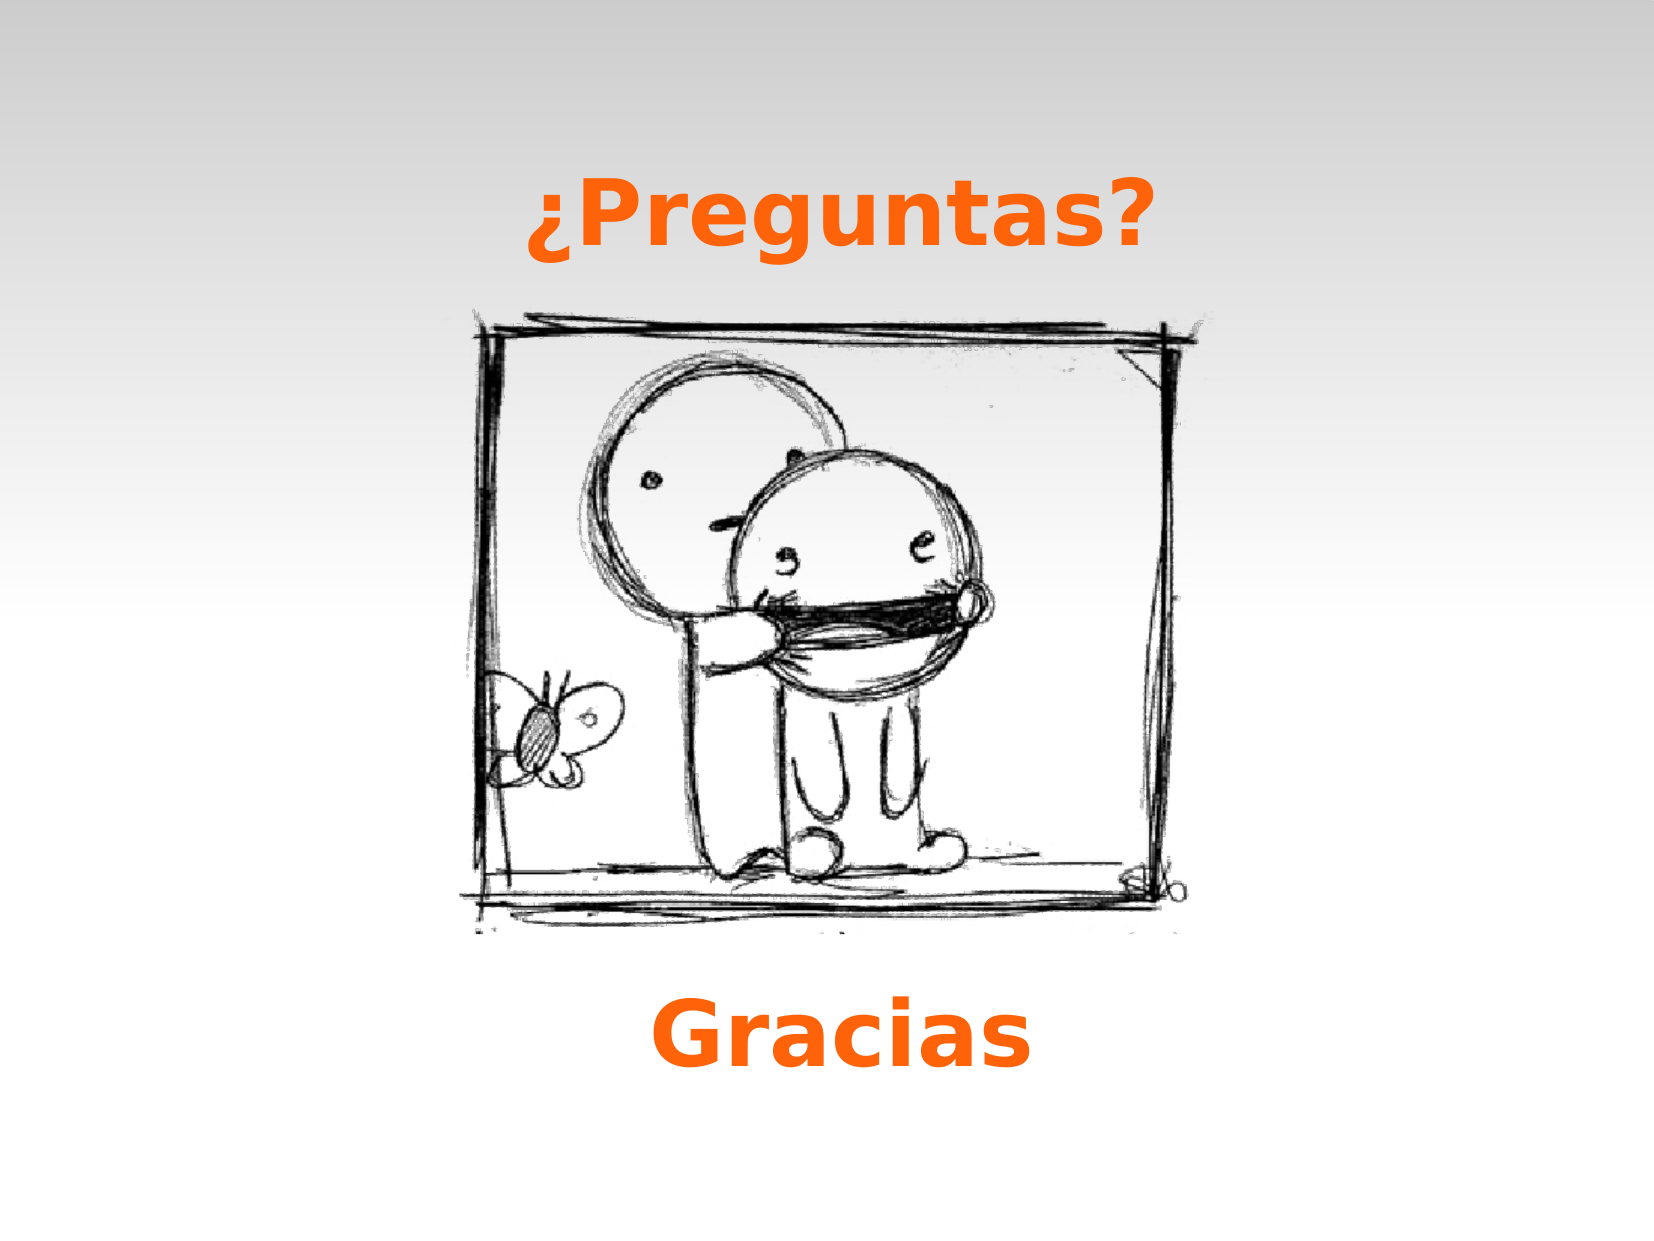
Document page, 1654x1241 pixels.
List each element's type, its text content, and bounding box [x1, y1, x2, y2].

title ¿Preguntas? [59, 151, 1625, 277]
title Gracias [59, 972, 1625, 1098]
picture [434, 304, 1220, 936]
